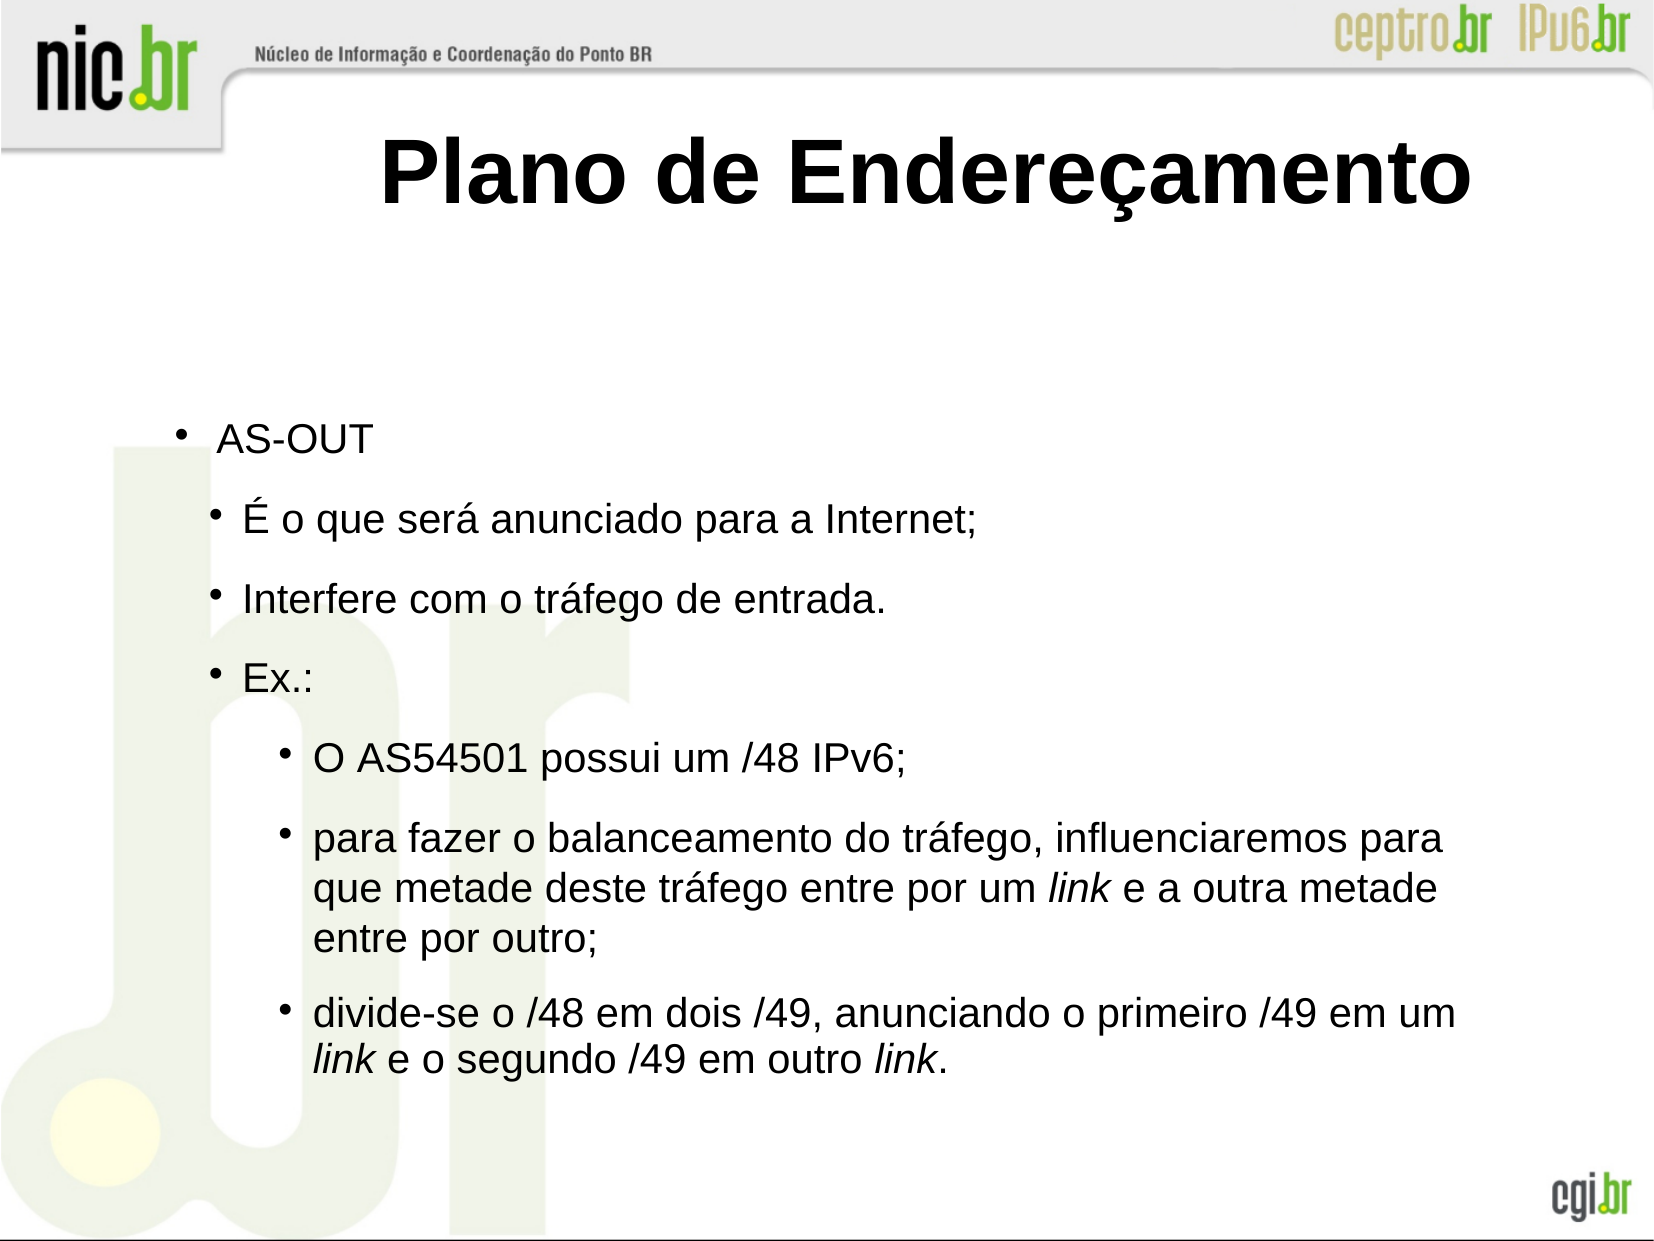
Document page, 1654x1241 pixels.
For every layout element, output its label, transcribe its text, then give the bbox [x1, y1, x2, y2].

picture [0, 0, 1654, 1241]
text_box Plano de Endereçamento [189, 97, 1654, 216]
text_box AS-OUT É o que será anunciado para a Internet; Interfere com o tráfego de entrada. Ex.: O AS54501 possui um /48 IPv6; para fazer o balanceamento do tráfego, influenciaremos para que metade deste tráfego entre por um link e a outra metade entre por outro; divide-se o /48 em dois /49, anunciando o primeiro /49 em um link e o segundo /49 em outro link. [159, 401, 1494, 543]
